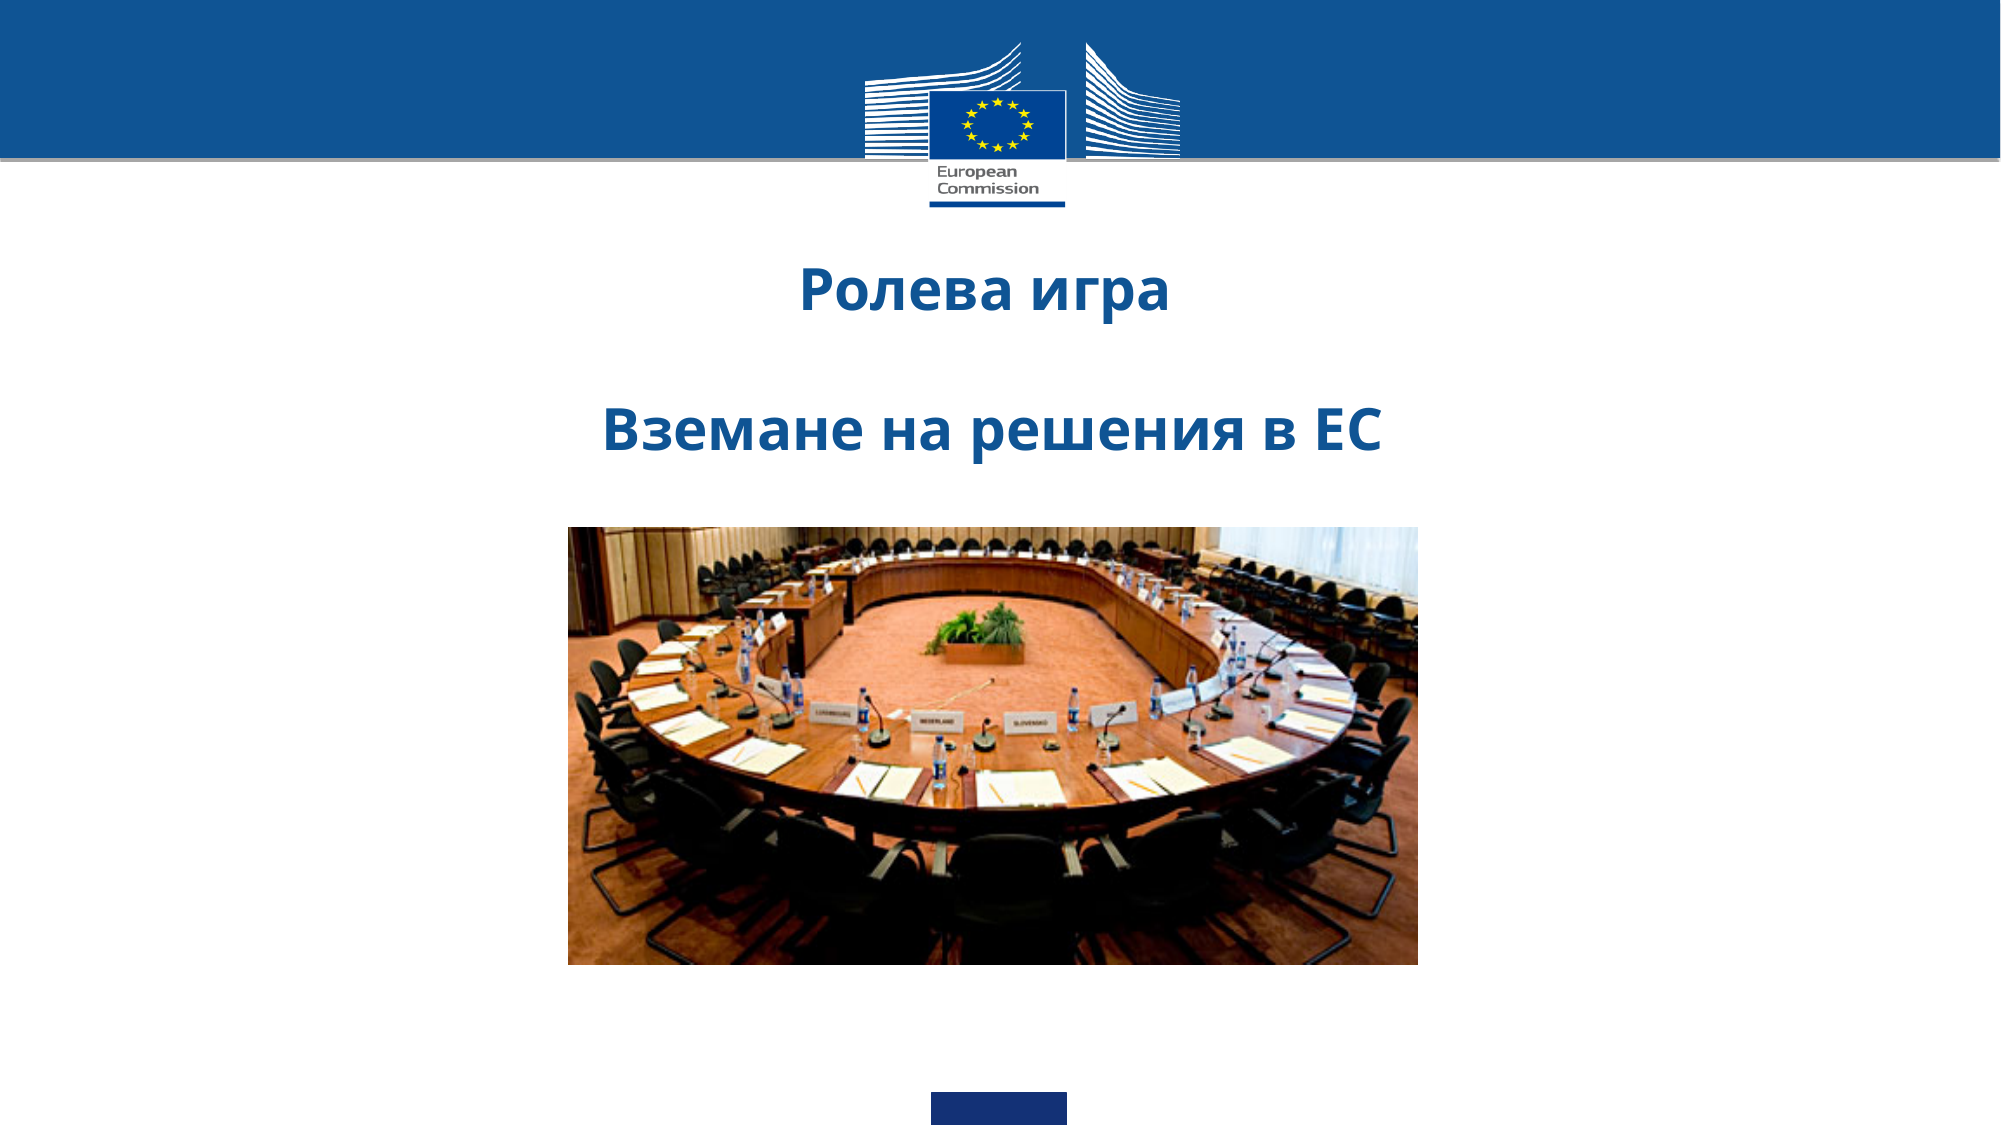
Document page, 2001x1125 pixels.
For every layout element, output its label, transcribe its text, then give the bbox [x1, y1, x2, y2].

picture [568, 527, 1418, 965]
text_box Ролева игра Вземане на решения в ЕС [530, 245, 1455, 470]
